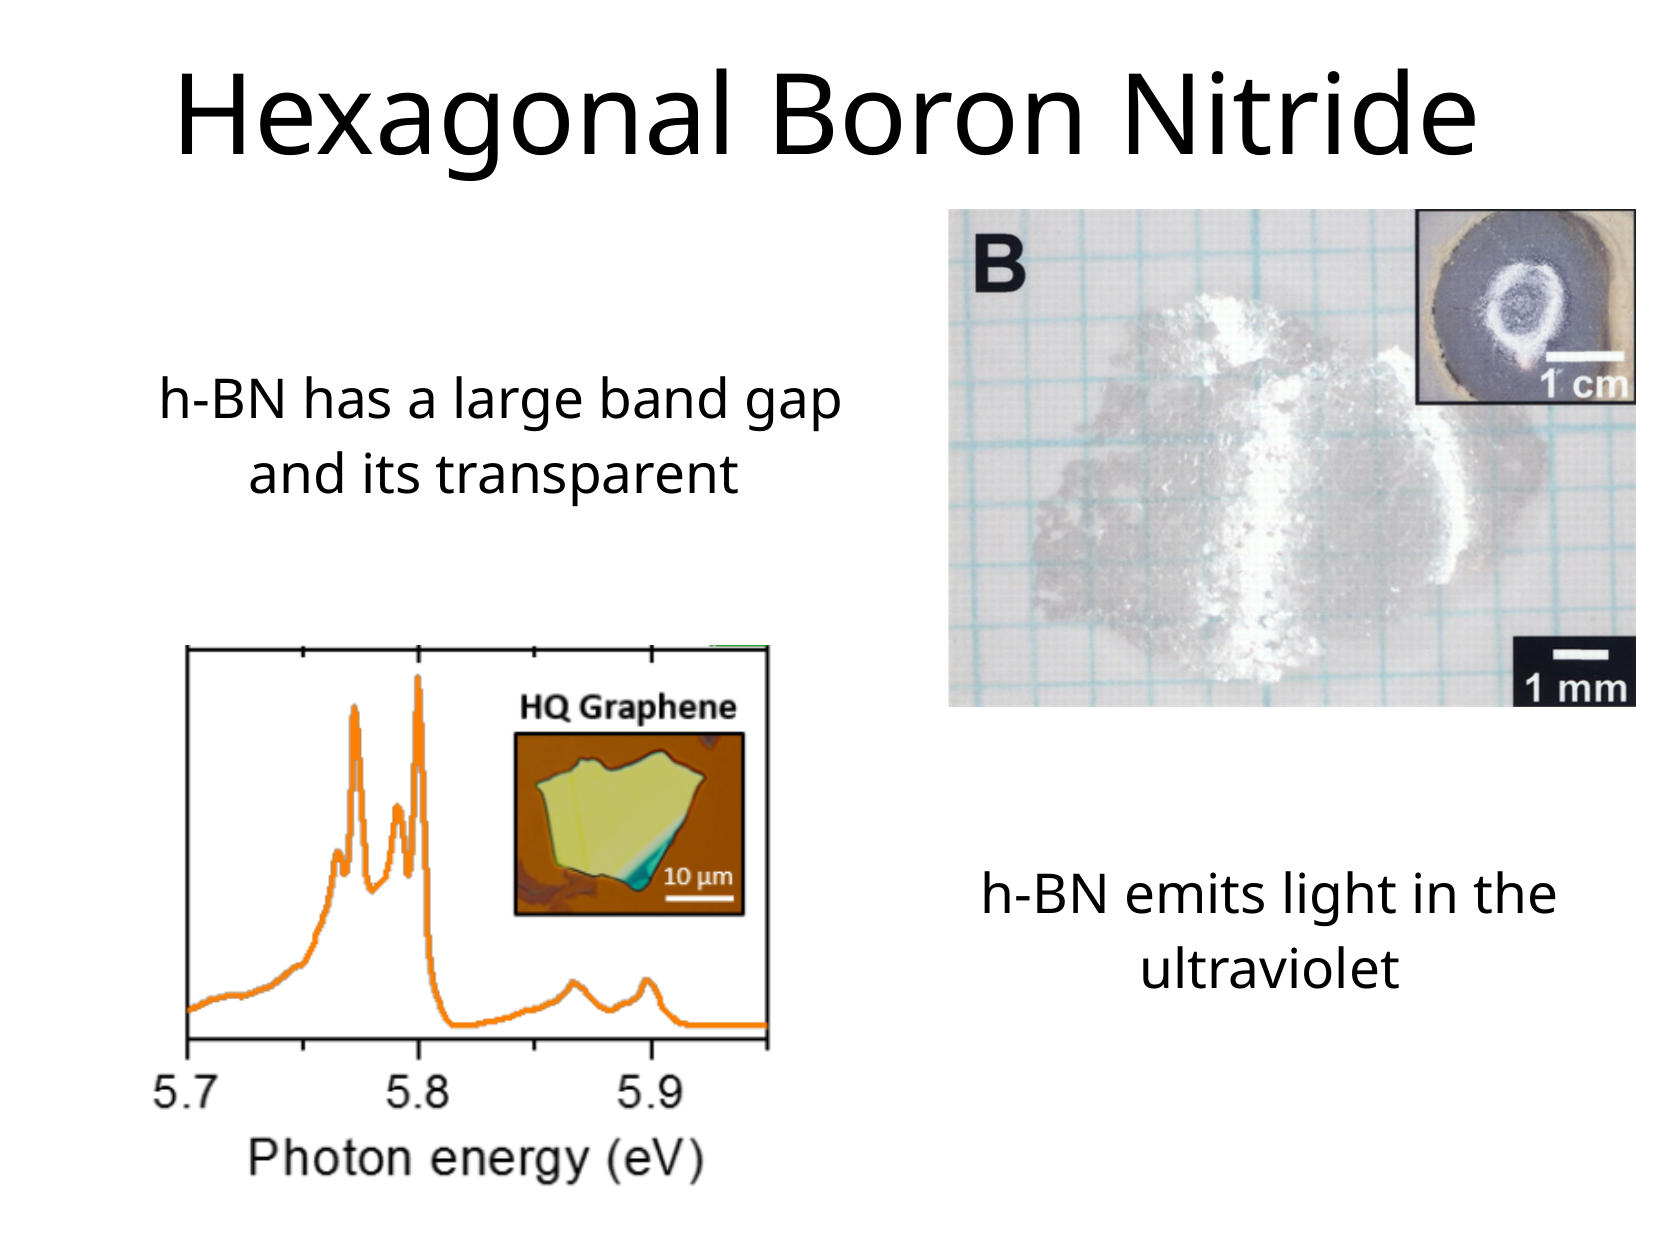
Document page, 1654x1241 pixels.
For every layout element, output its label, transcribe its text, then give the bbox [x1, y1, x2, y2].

picture [945, 209, 1636, 707]
text_box h-BN emits light in the ultraviolet [843, 855, 1654, 1006]
title Hexagonal Boron Nitride [82, 37, 1571, 184]
picture [142, 645, 796, 1188]
text_box h-BN has a large band gap and its transparent [75, 360, 886, 511]
